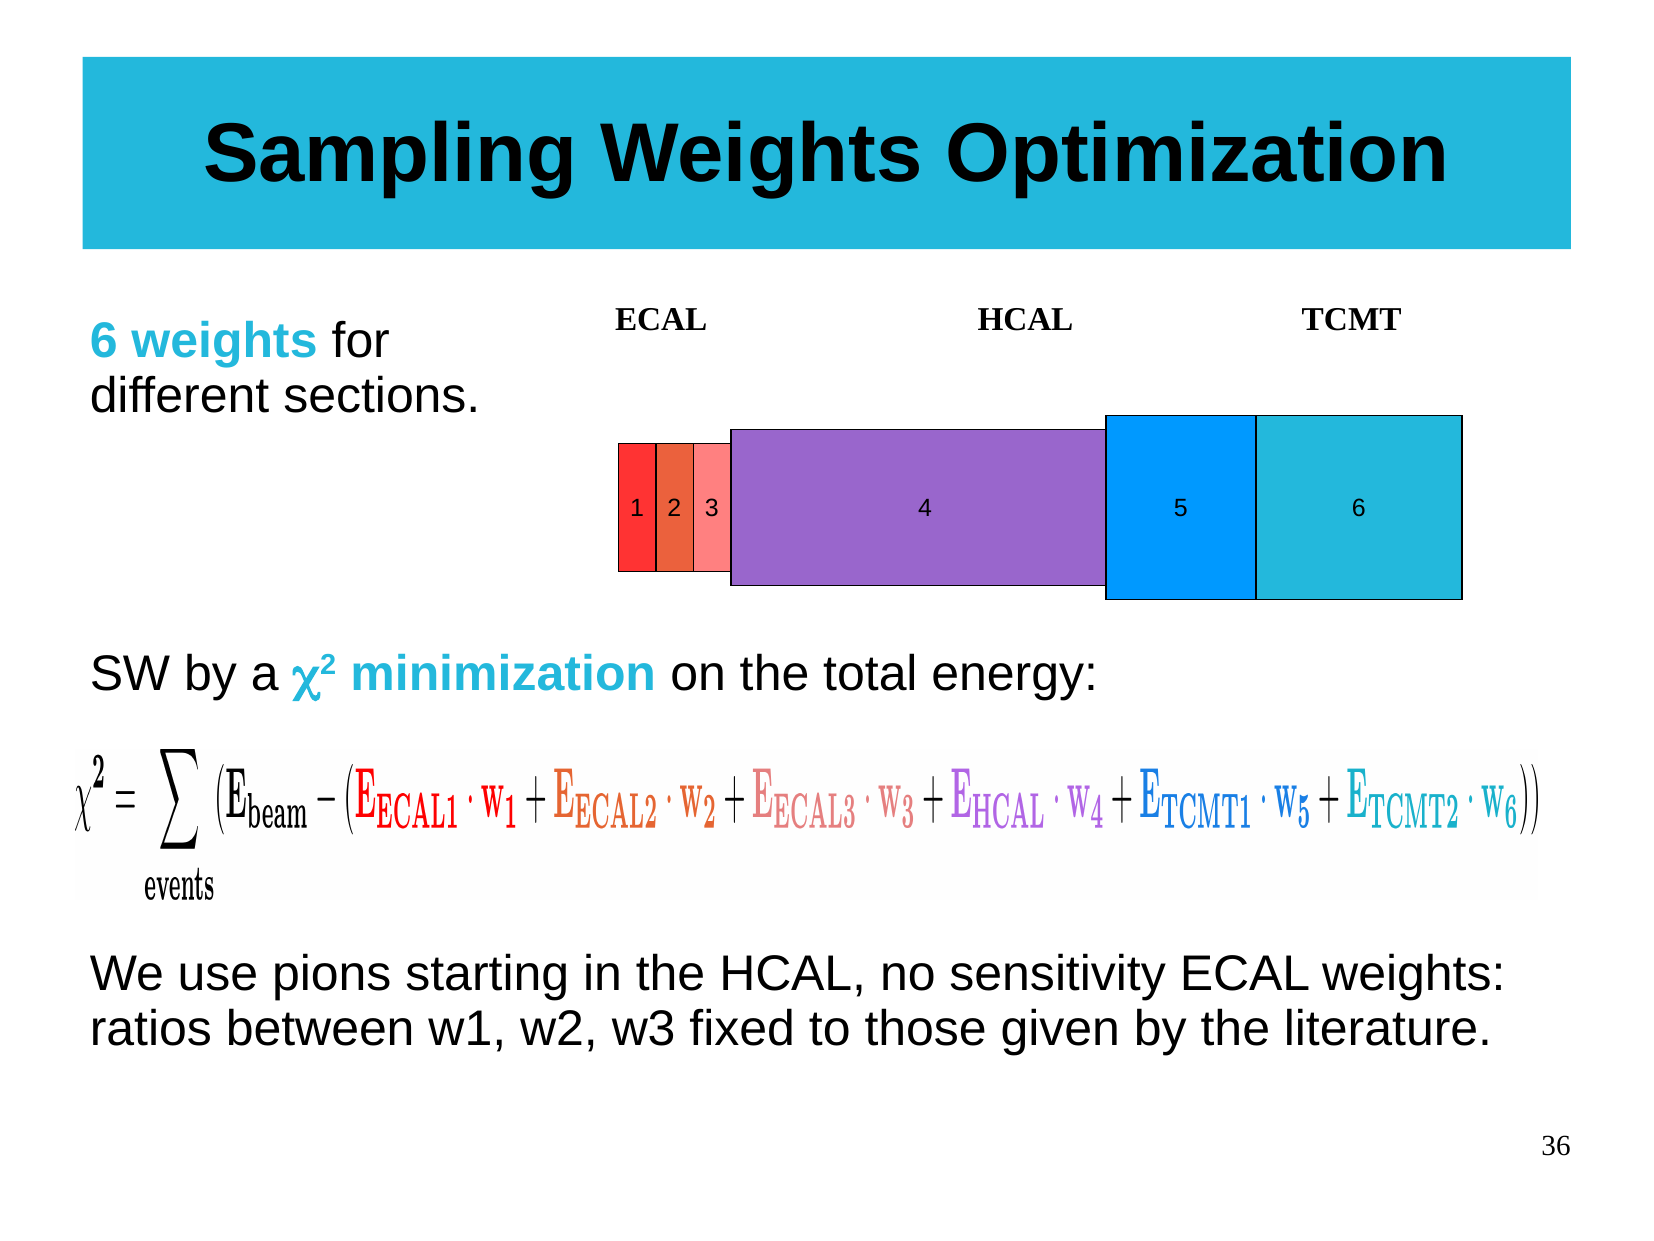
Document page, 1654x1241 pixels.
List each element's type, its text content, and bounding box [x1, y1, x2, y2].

text_box 5 [1105, 415, 1255, 600]
text_box 1 [618, 443, 656, 572]
text_box 3 [694, 443, 731, 572]
text_box SW by a c2 minimization on the total energy: [75, 637, 1576, 858]
title Sampling Weights Optimization [82, 56, 1571, 250]
text_box ECAL HCAL TCMT [600, 287, 1557, 351]
text_box We use pions starting in the HCAL, no sensitivity ECAL weights: ratios between w1, w2, w3 fixed to those given by the literature. [75, 937, 1576, 1158]
picture [75, 749, 1538, 901]
text_box 6 weights for different sections. [75, 304, 563, 637]
text_box 2 [656, 443, 694, 572]
text_box 4 [731, 429, 1105, 586]
text_box 6 [1255, 415, 1462, 600]
